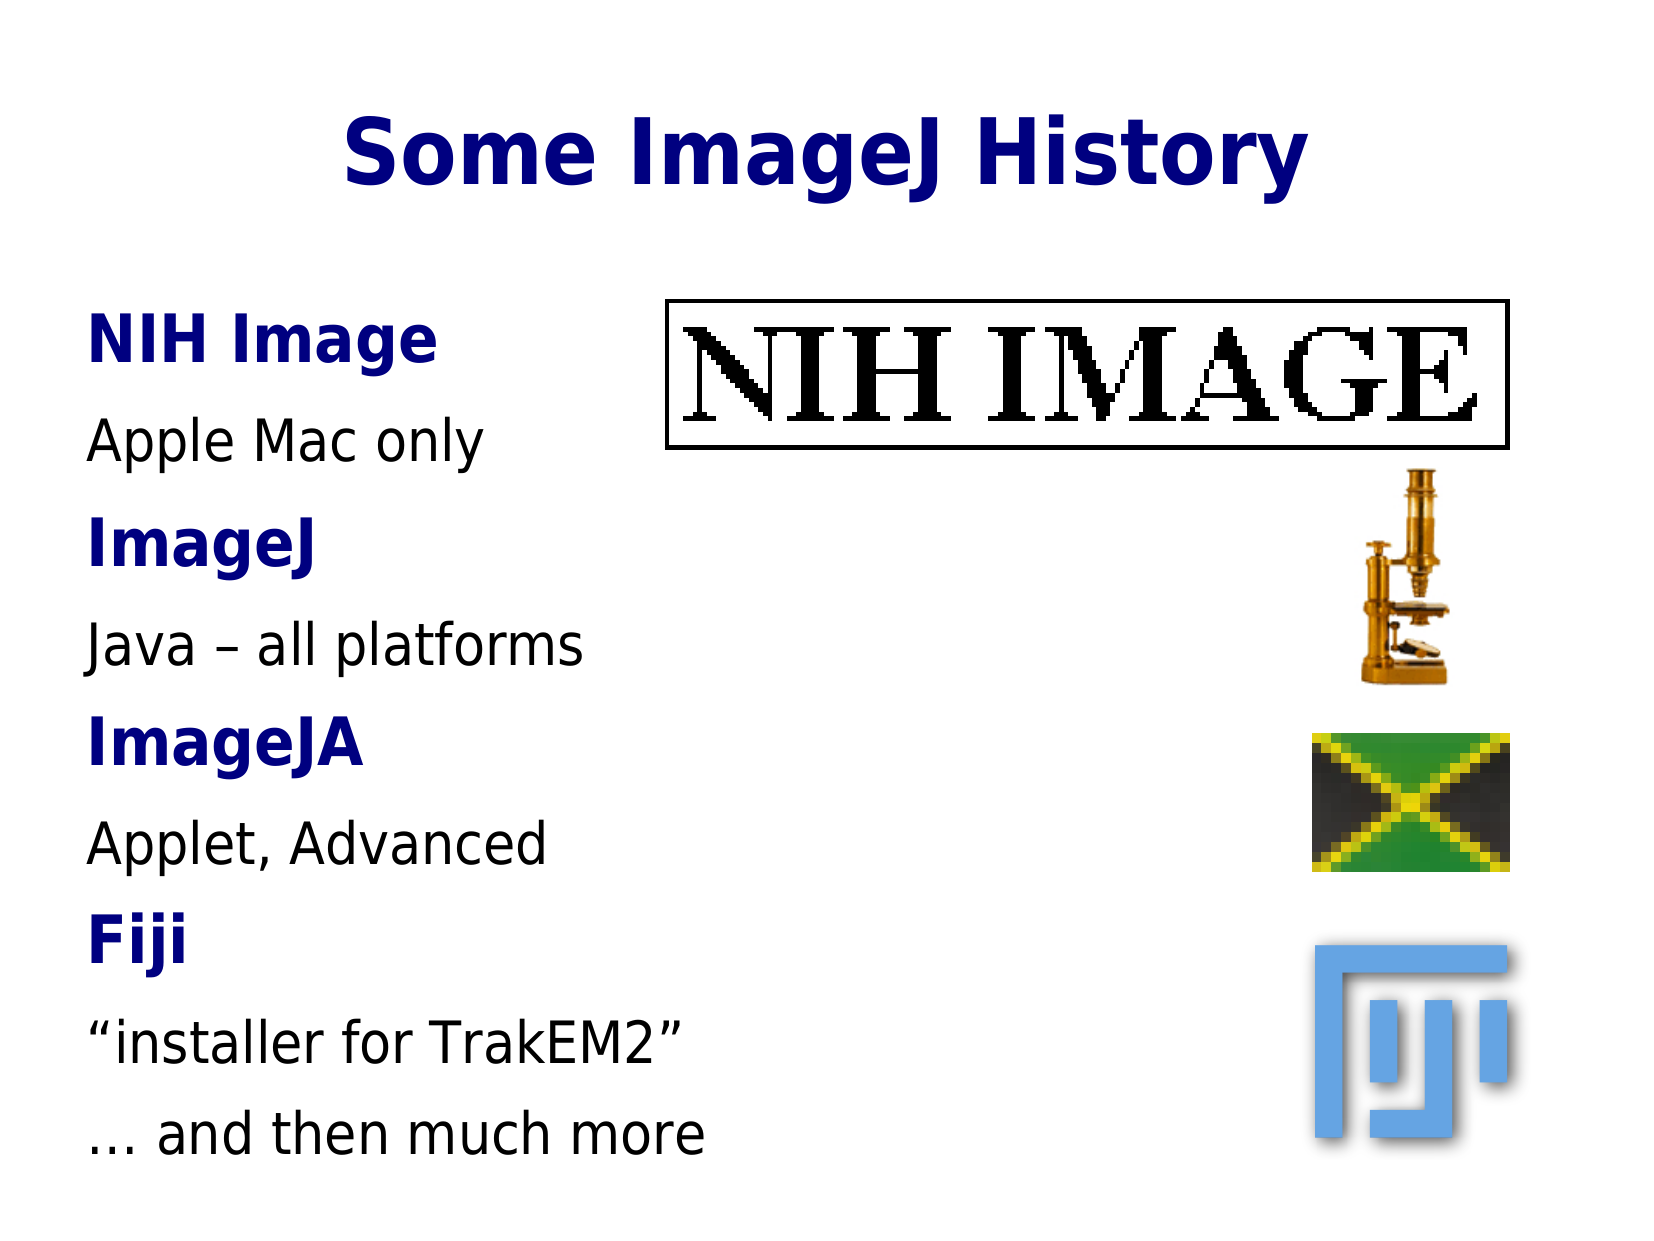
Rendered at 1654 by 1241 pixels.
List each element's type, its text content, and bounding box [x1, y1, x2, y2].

title Some ImageJ History [82, 49, 1571, 257]
picture [1286, 921, 1534, 1169]
picture [1306, 467, 1504, 687]
picture [1312, 704, 1510, 902]
picture [665, 299, 1510, 451]
list NIH Image Apple Mac only ImageJ Java – all platforms ImageJA Applet, Advanced Fiji “installer for TrakEM2” … and then much more [86, 300, 1088, 1169]
